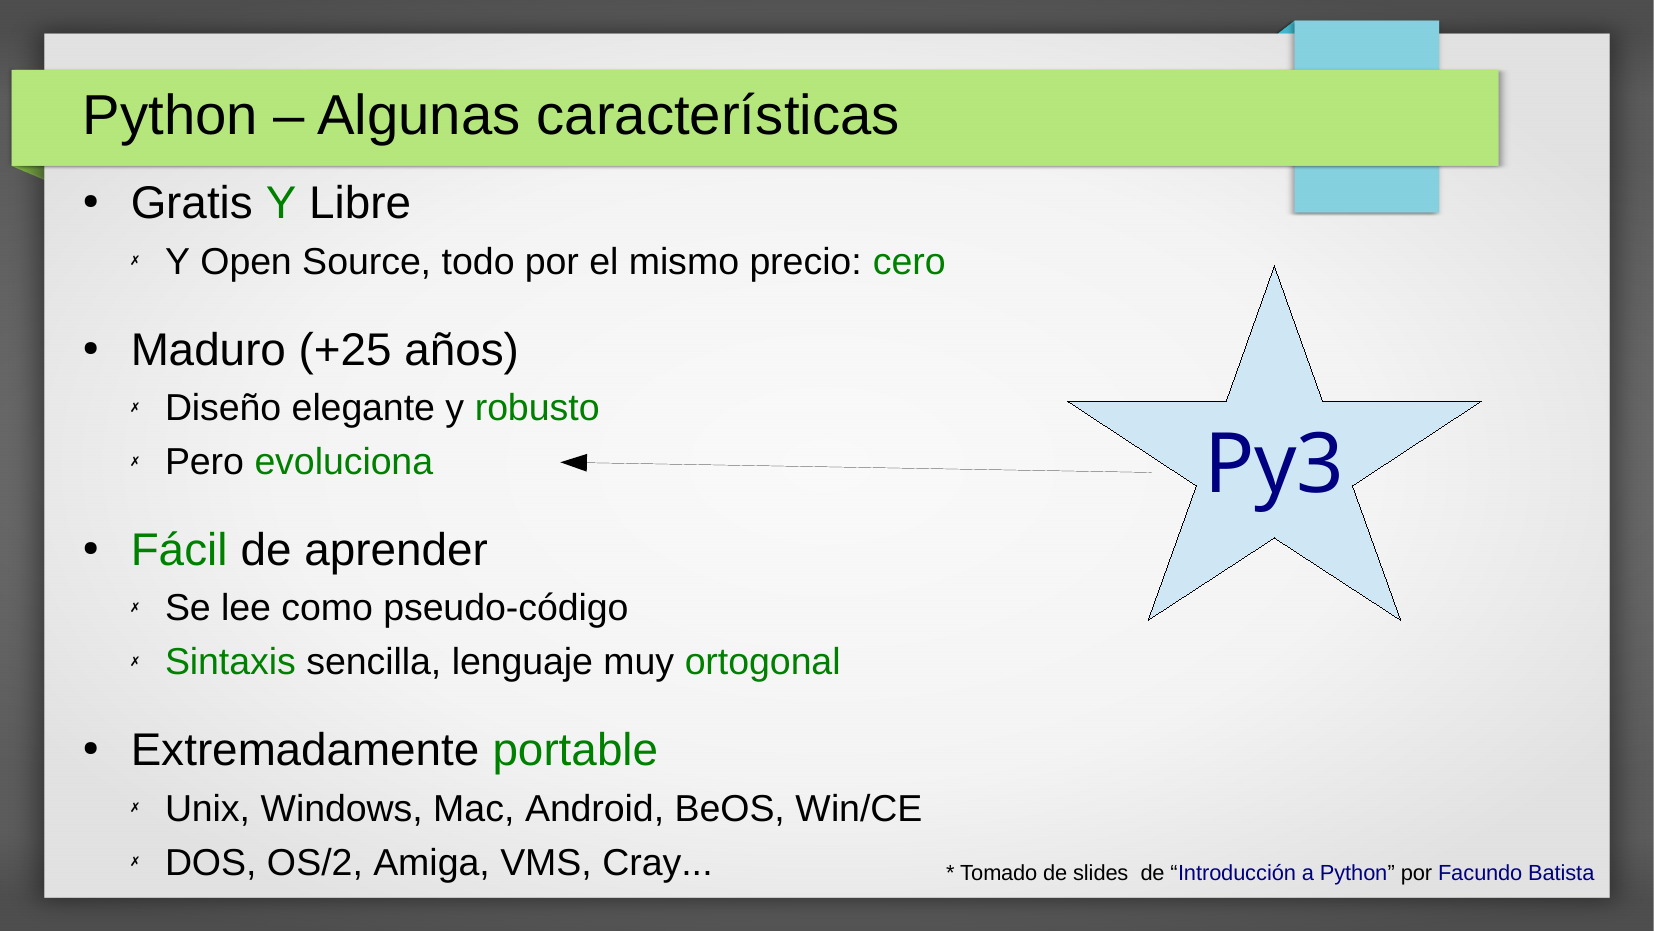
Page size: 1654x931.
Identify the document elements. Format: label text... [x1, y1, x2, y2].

text_box Py3 [1067, 265, 1482, 621]
picture [0, 0, 1654, 931]
title Python – Algunas características [82, 70, 1264, 160]
text_box * Tomado de slides de “Introducción a Python” por Facundo Batista [899, 853, 1610, 894]
subtitle Gratis Y Libre Y Open Source, todo por el mismo precio: cero Maduro (+25 años) Diseño elegante y robusto Pero evoluciona Fácil de aprender Se lee como pseudo-código Sintaxis sencilla, lenguaje muy ortogonal Extremadamente portable Unix, Windows, Mac, Android, BeOS, Win/CE DOS, OS/2, Amiga, VMS, Cray... [47, 177, 1495, 883]
